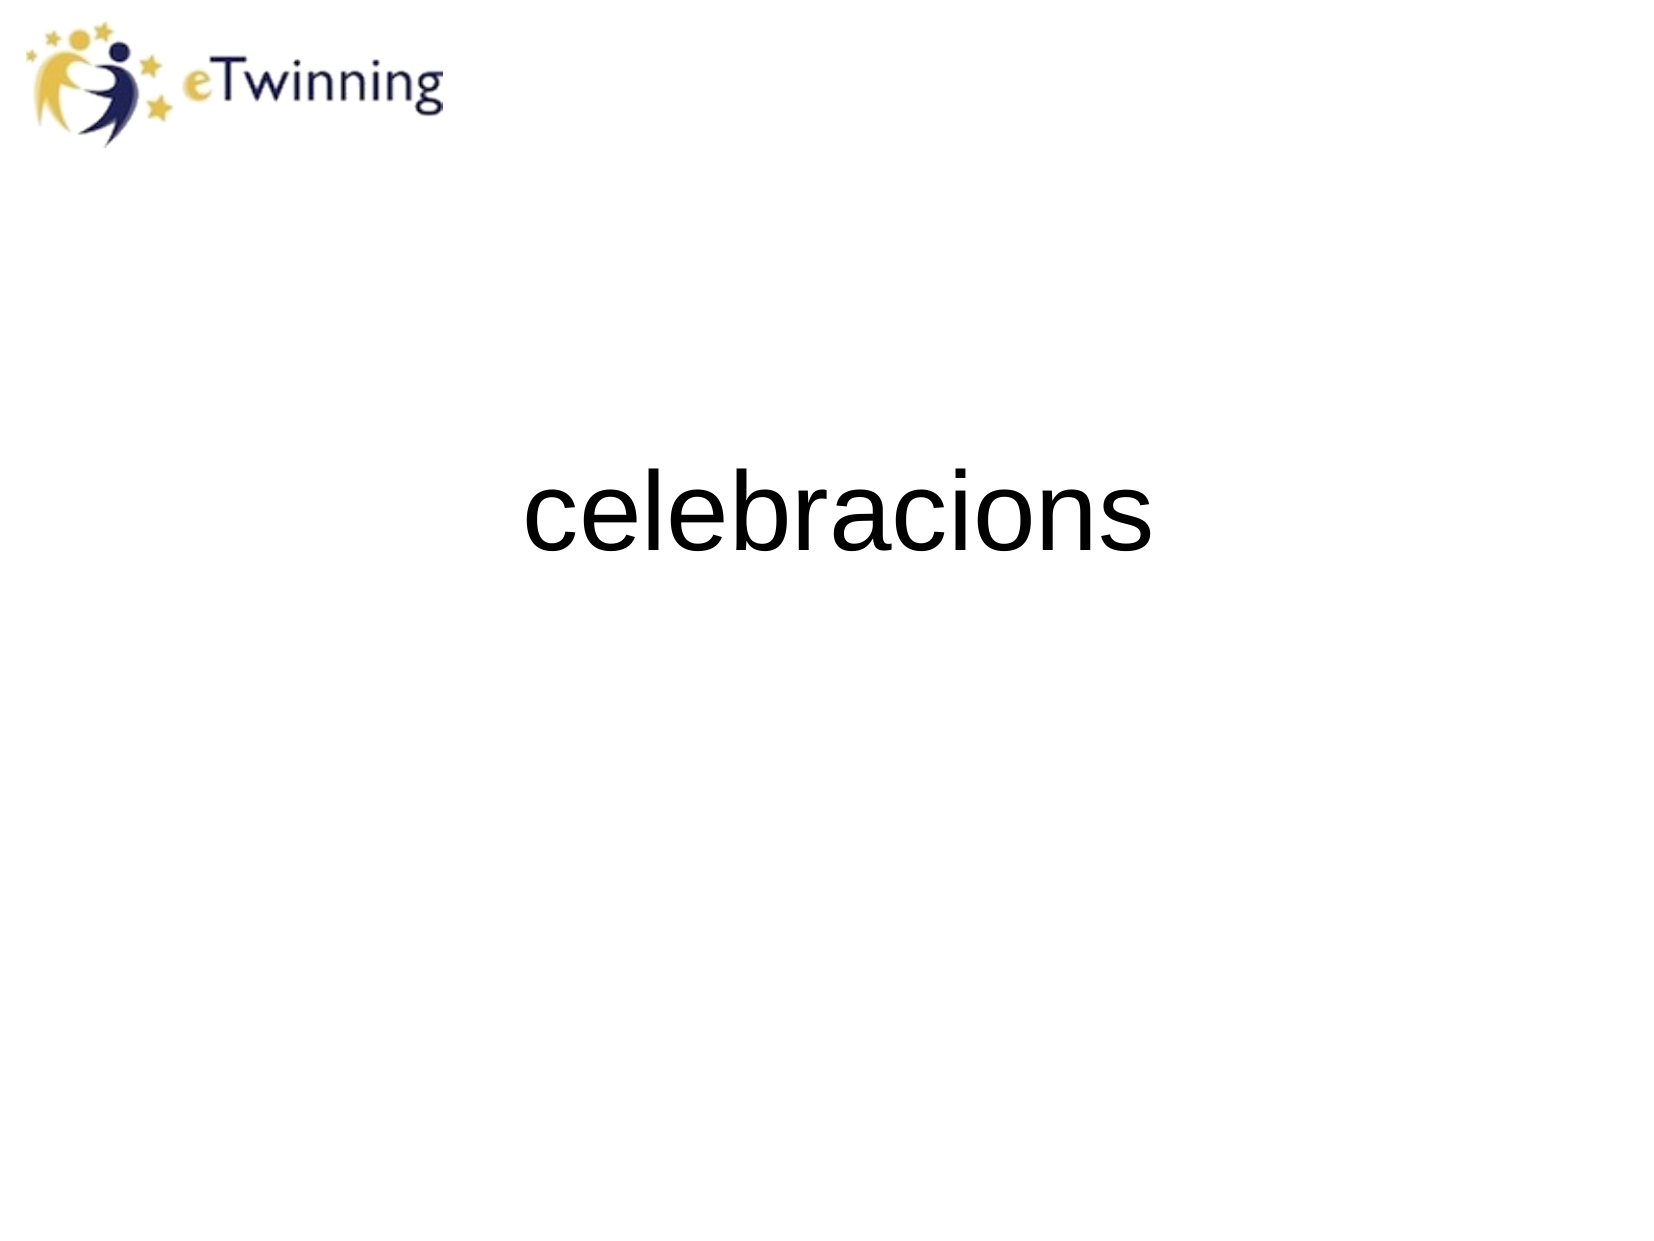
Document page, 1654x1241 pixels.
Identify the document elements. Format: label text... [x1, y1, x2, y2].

title celebracions [94, 448, 1583, 575]
picture [26, 20, 443, 148]
